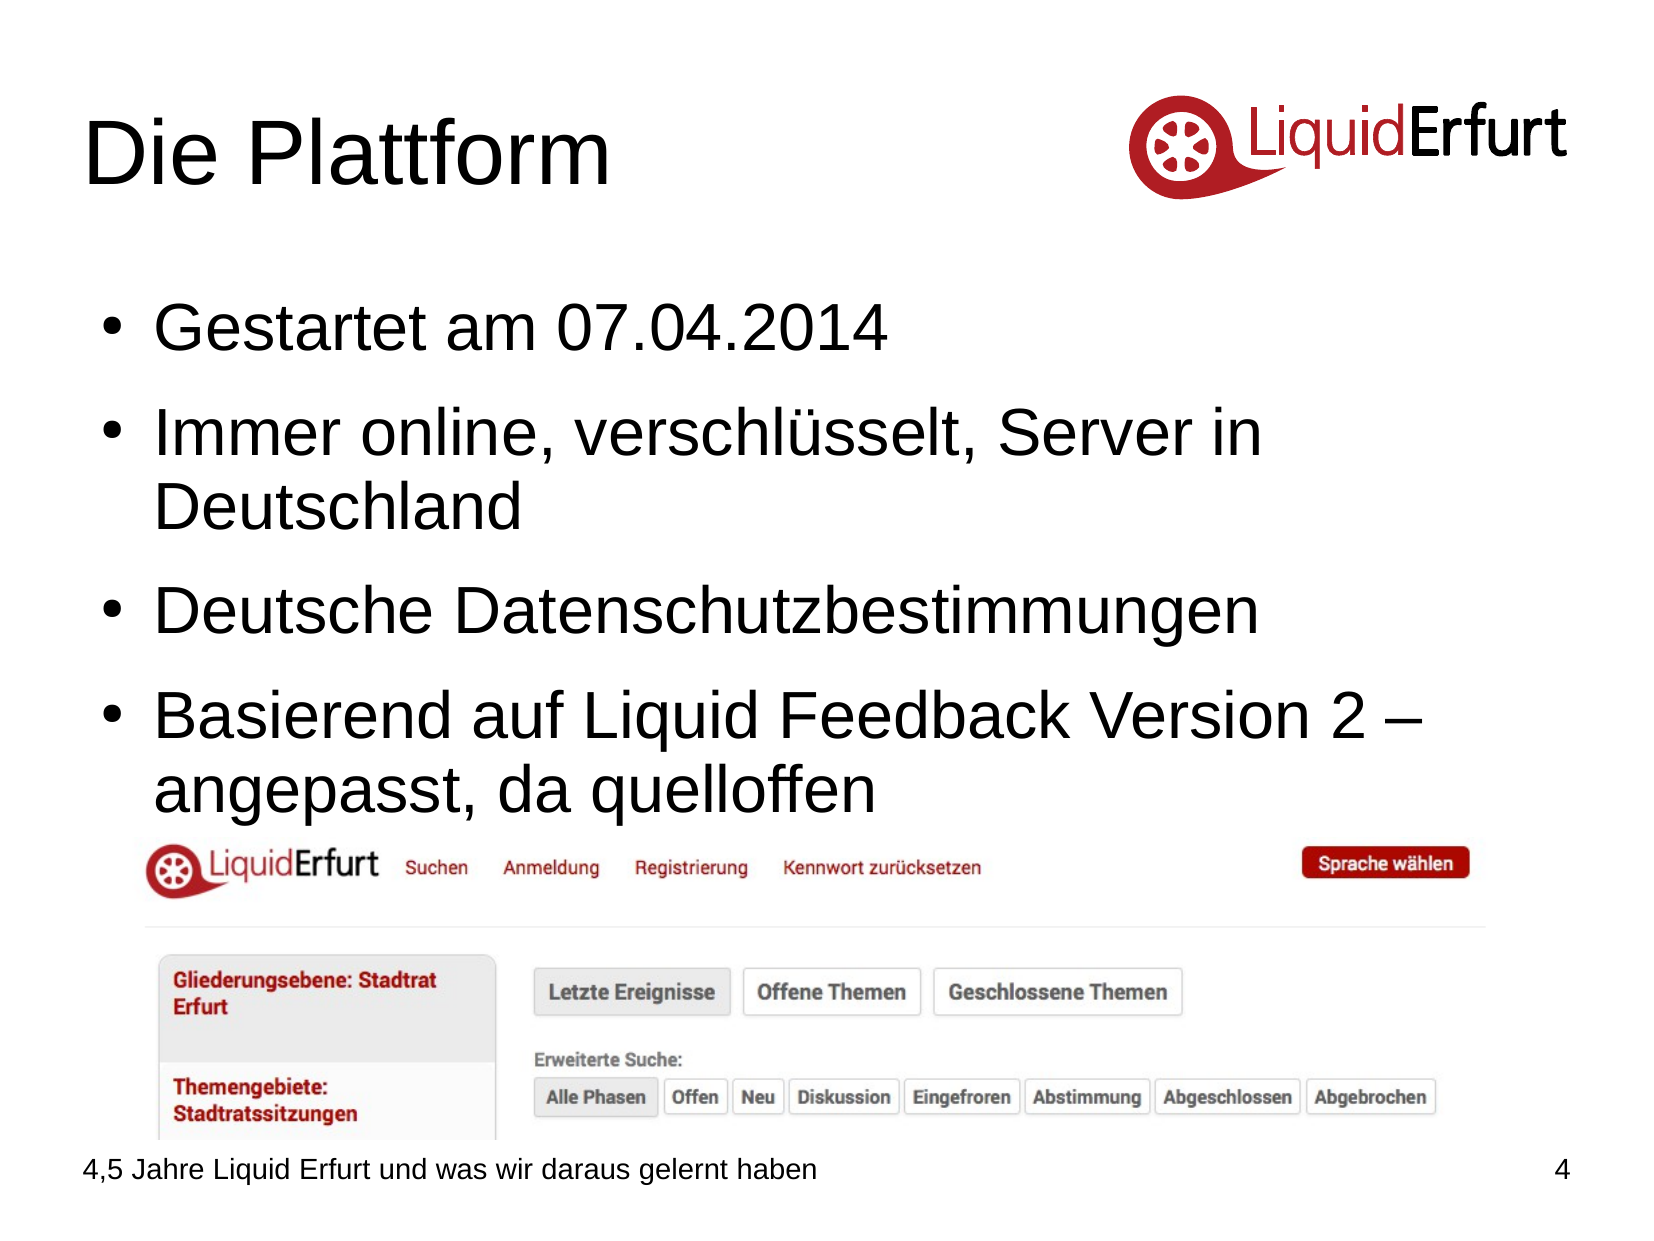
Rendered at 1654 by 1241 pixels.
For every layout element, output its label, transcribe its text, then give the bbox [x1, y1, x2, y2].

picture [113, 837, 1502, 1140]
title Die Plattform [82, 49, 1571, 257]
list Gestartet am 07.04.2014 Immer online, verschlüsselt, Server in Deutschland Deutsche Datenschutzbestimmungen Basierend auf Liquid Feedback Version 2 – angepasst, da quelloffen [82, 290, 1571, 1140]
